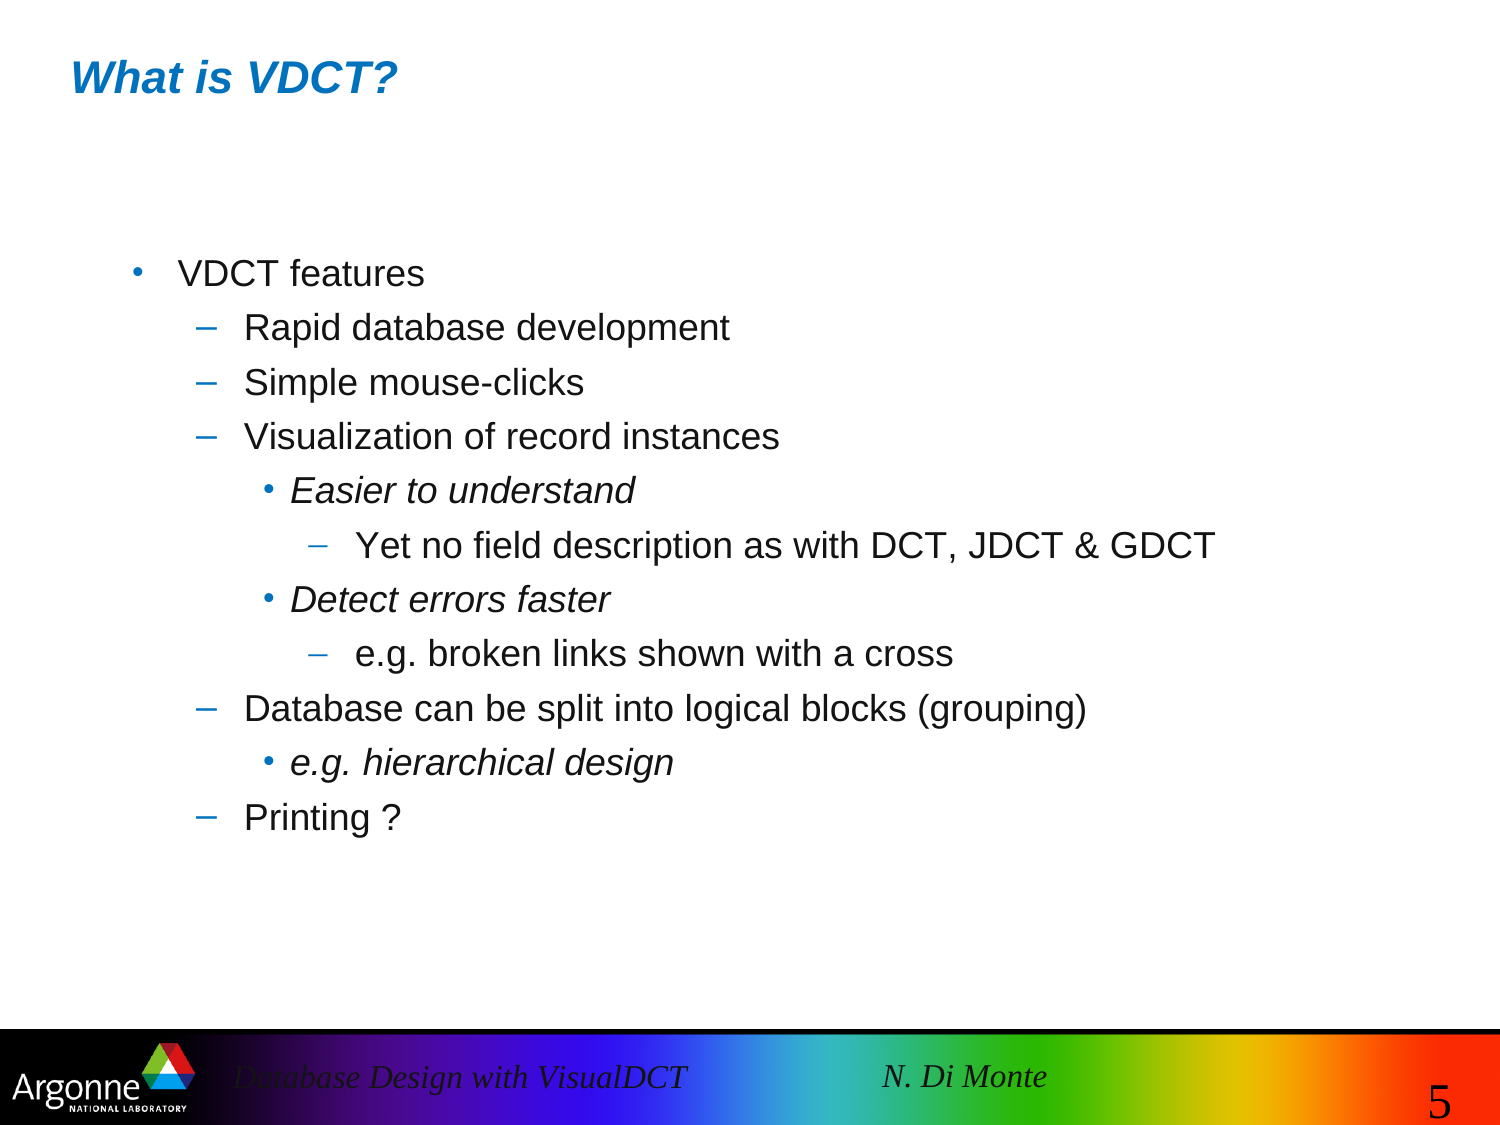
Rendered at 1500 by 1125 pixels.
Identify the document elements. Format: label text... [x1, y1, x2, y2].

list VDCT features Rapid database development Simple mouse-clicks Visualization of record instances Easier to understand Yet no field description as with DCT, JDCT & GDCT Detect errors faster e.g. broken links shown with a cross Database can be split into logical blocks (grouping) e.g. hierarchical design Printing ? [116, 241, 1461, 846]
title What is VDCT? [55, 54, 1361, 112]
picture [0, 1029, 1500, 1125]
